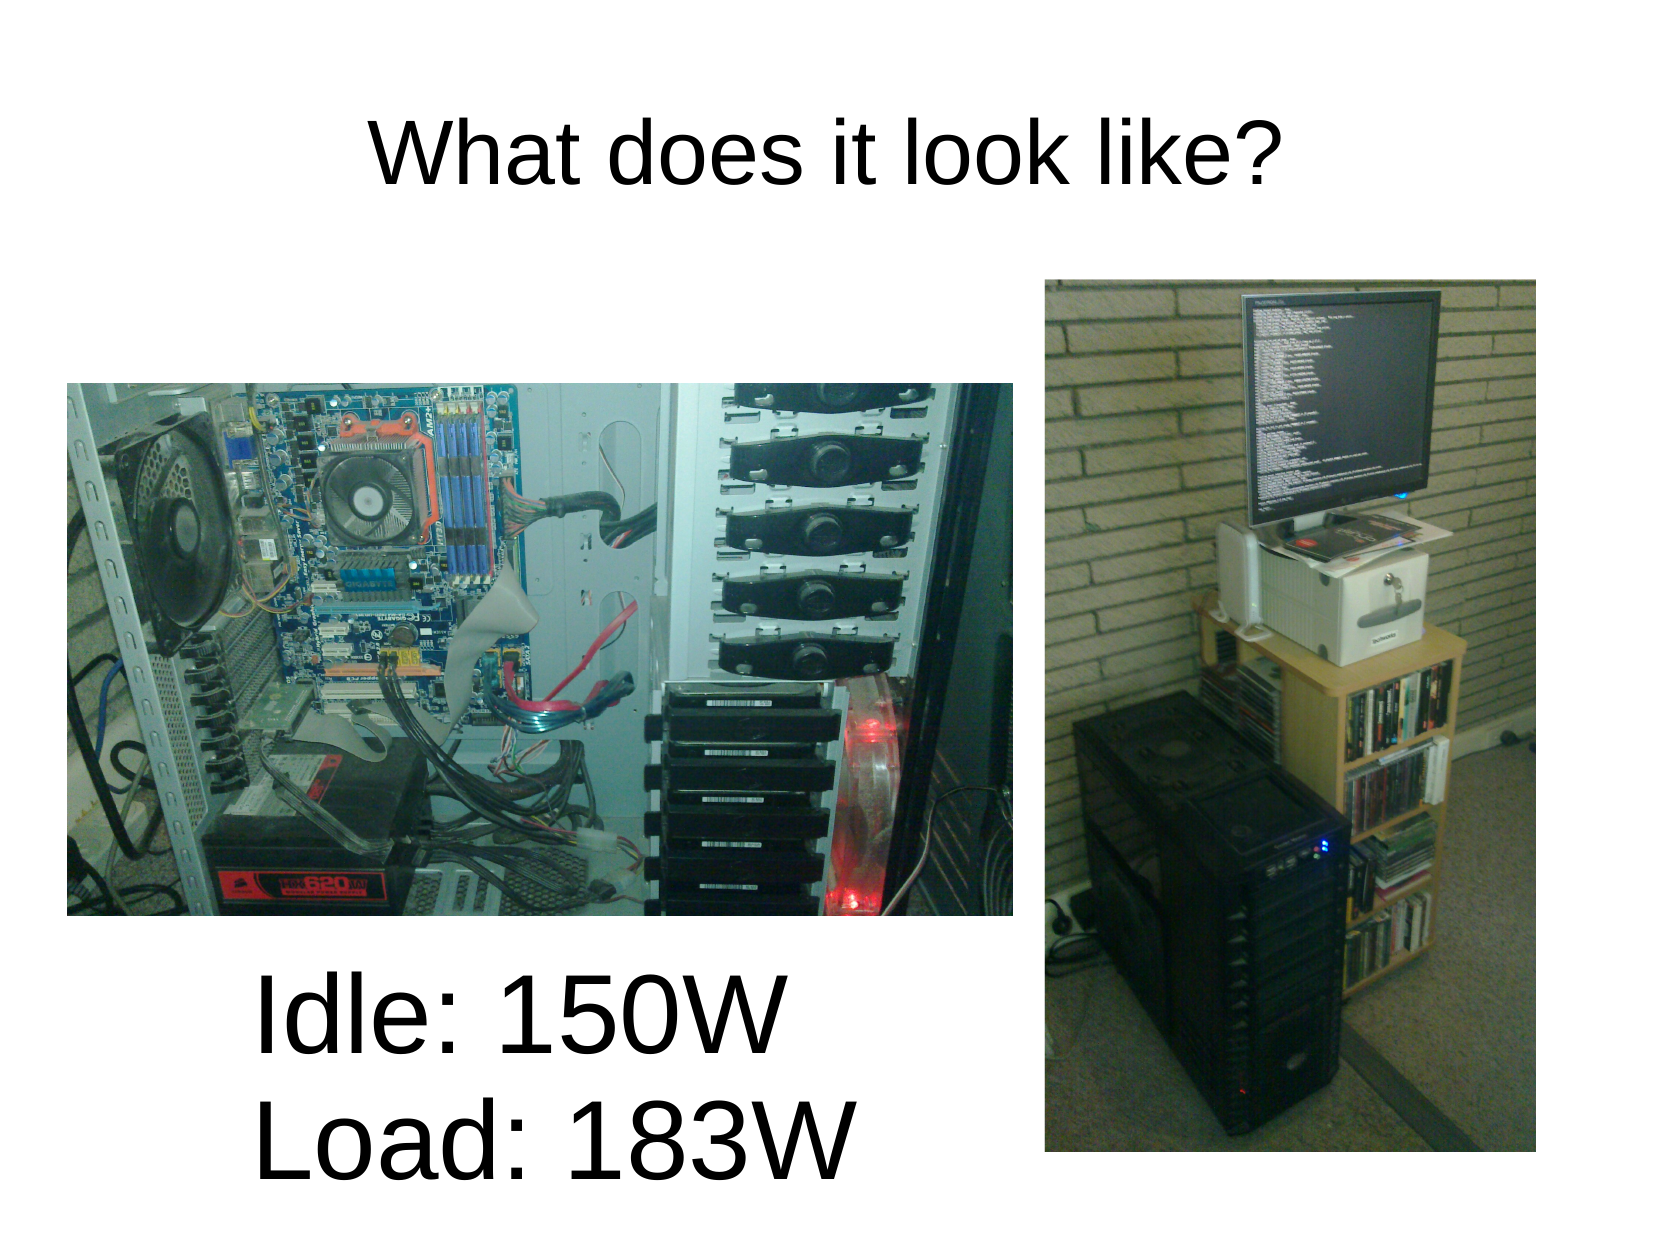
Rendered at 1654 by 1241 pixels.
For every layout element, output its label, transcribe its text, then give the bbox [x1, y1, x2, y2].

title What does it look like? [82, 49, 1571, 257]
text_box Idle: 150W Load: 183W [236, 944, 875, 1211]
picture [1044, 279, 1536, 1152]
picture [67, 383, 1013, 916]
